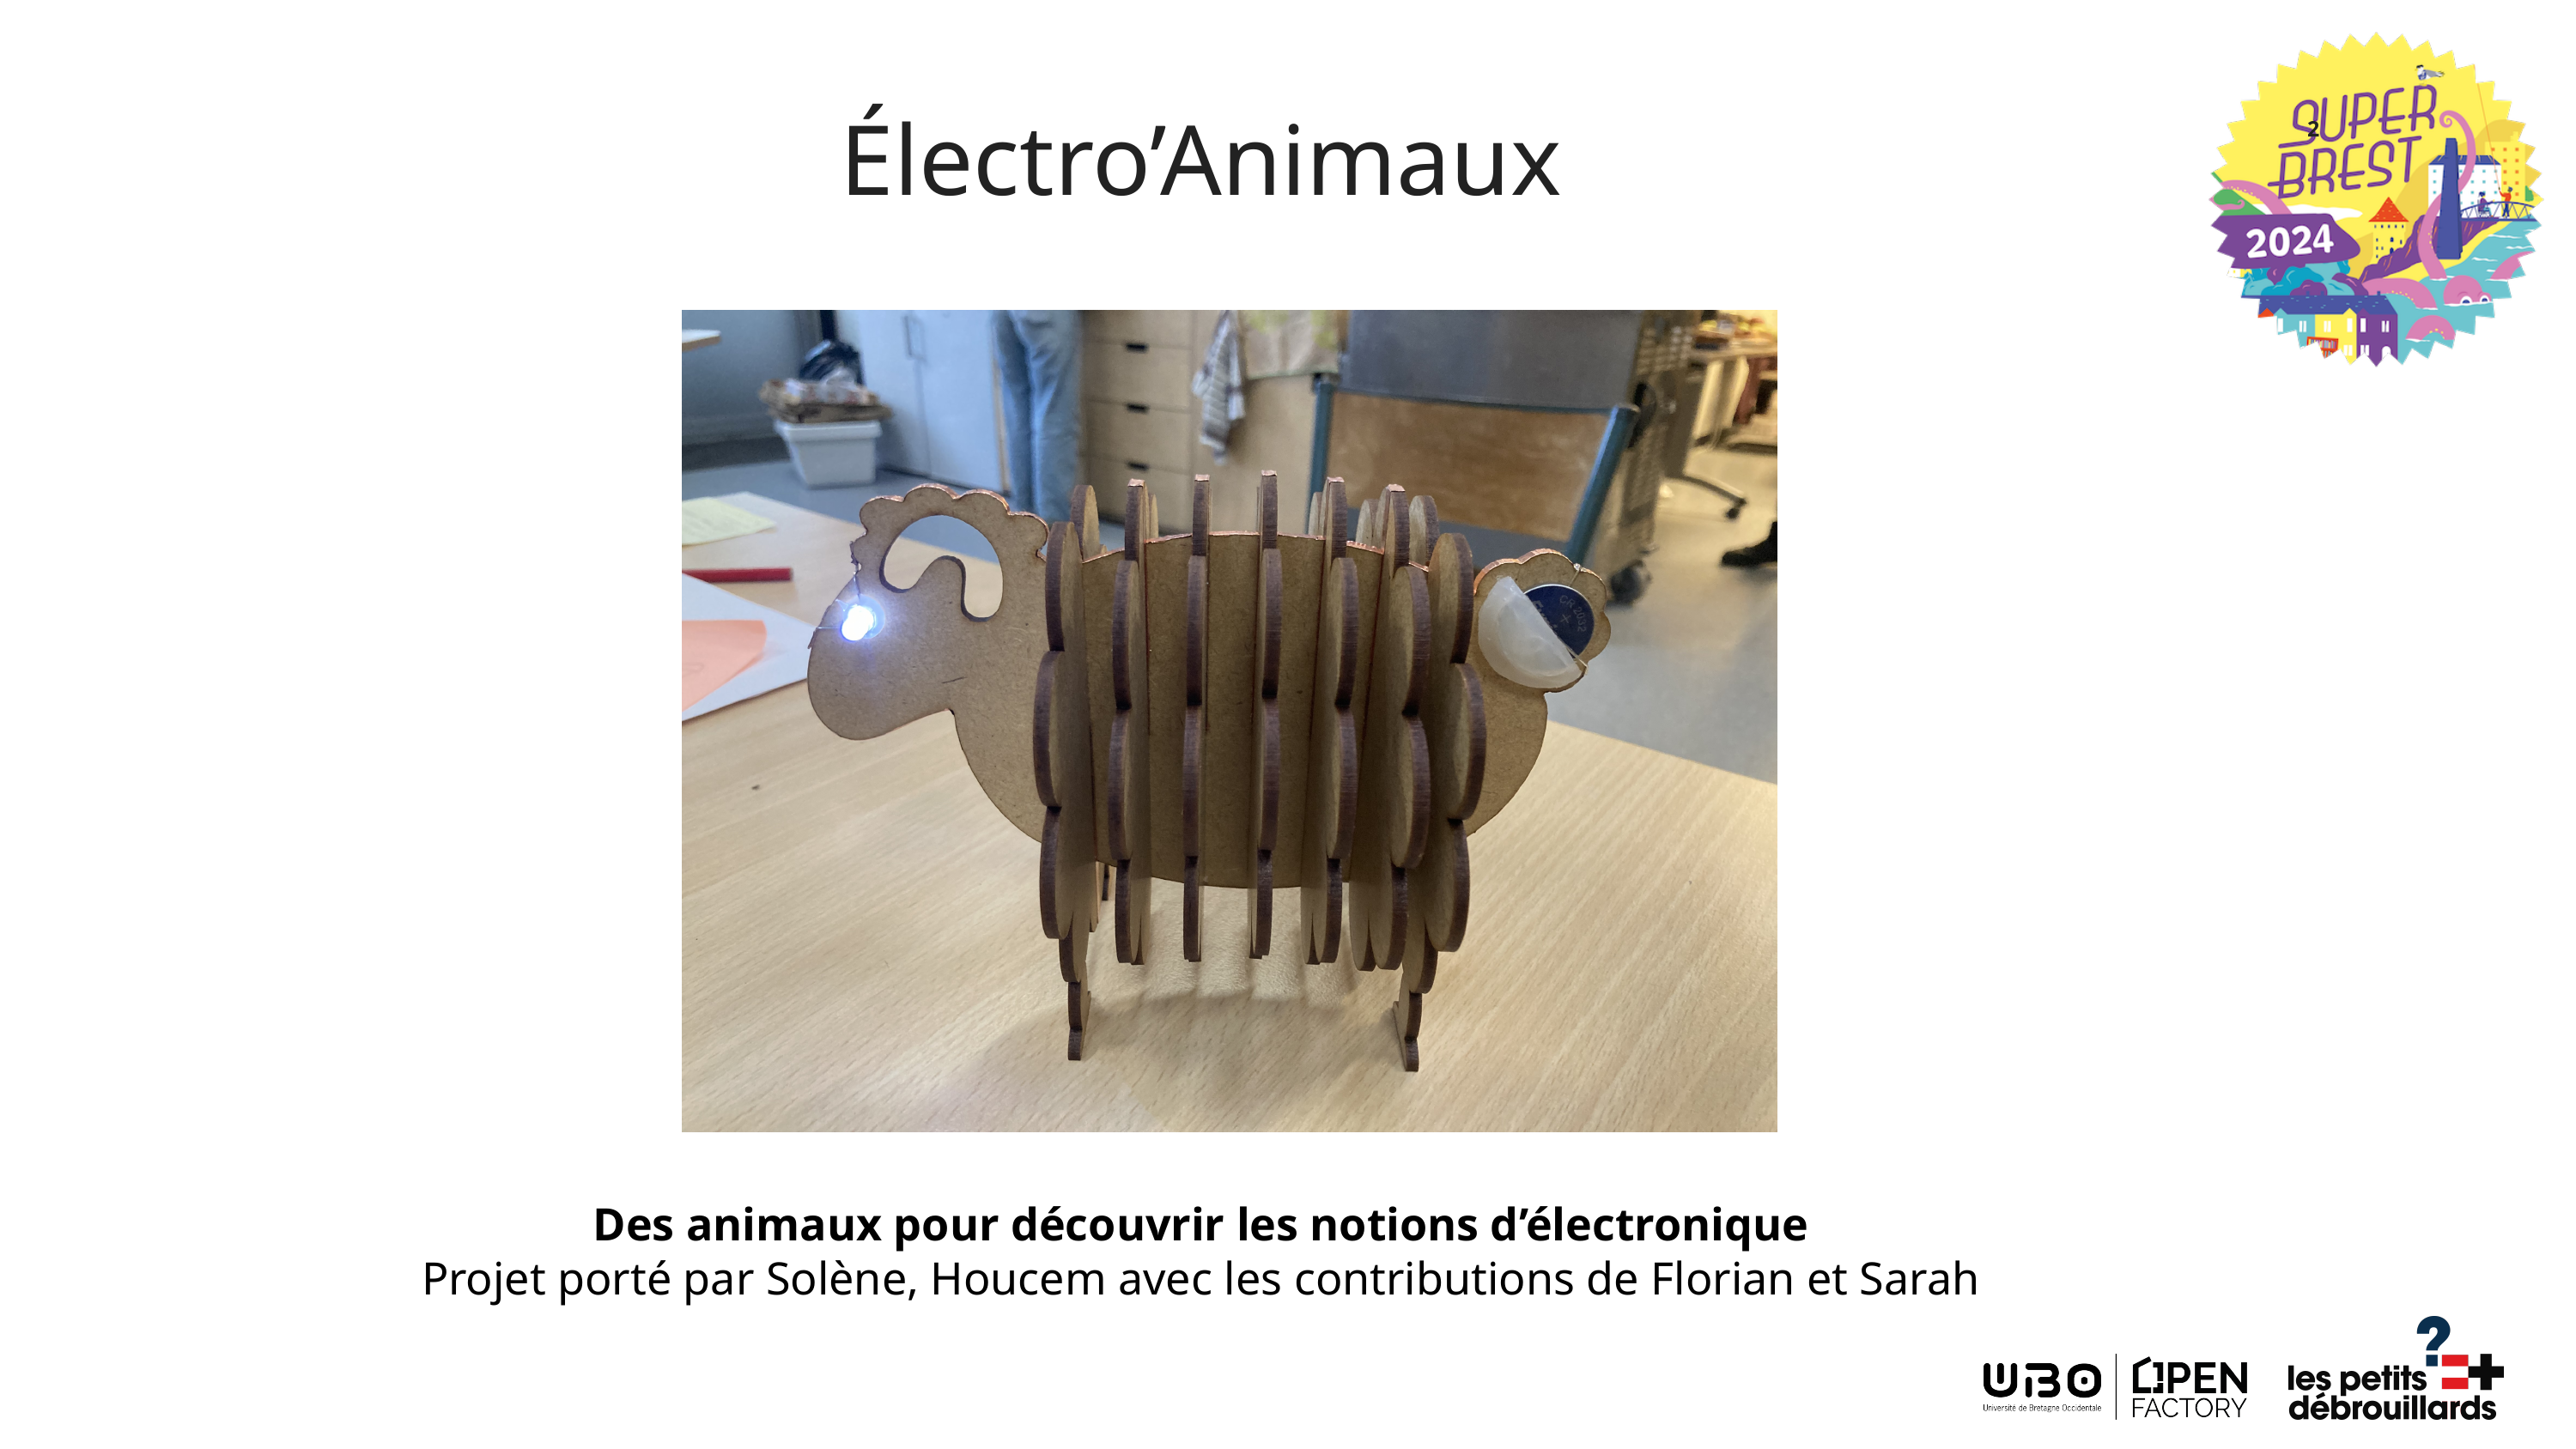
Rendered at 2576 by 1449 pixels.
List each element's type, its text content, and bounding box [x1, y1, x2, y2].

picture [682, 310, 1777, 1132]
text_box [2307, 93, 2456, 145]
list Des animaux pour découvrir les notions d’électronique Projet porté par Solène, Houcem avec les contributions de Florian et Sarah [245, 1196, 2158, 1355]
title Électro’Animaux [273, 94, 2129, 311]
